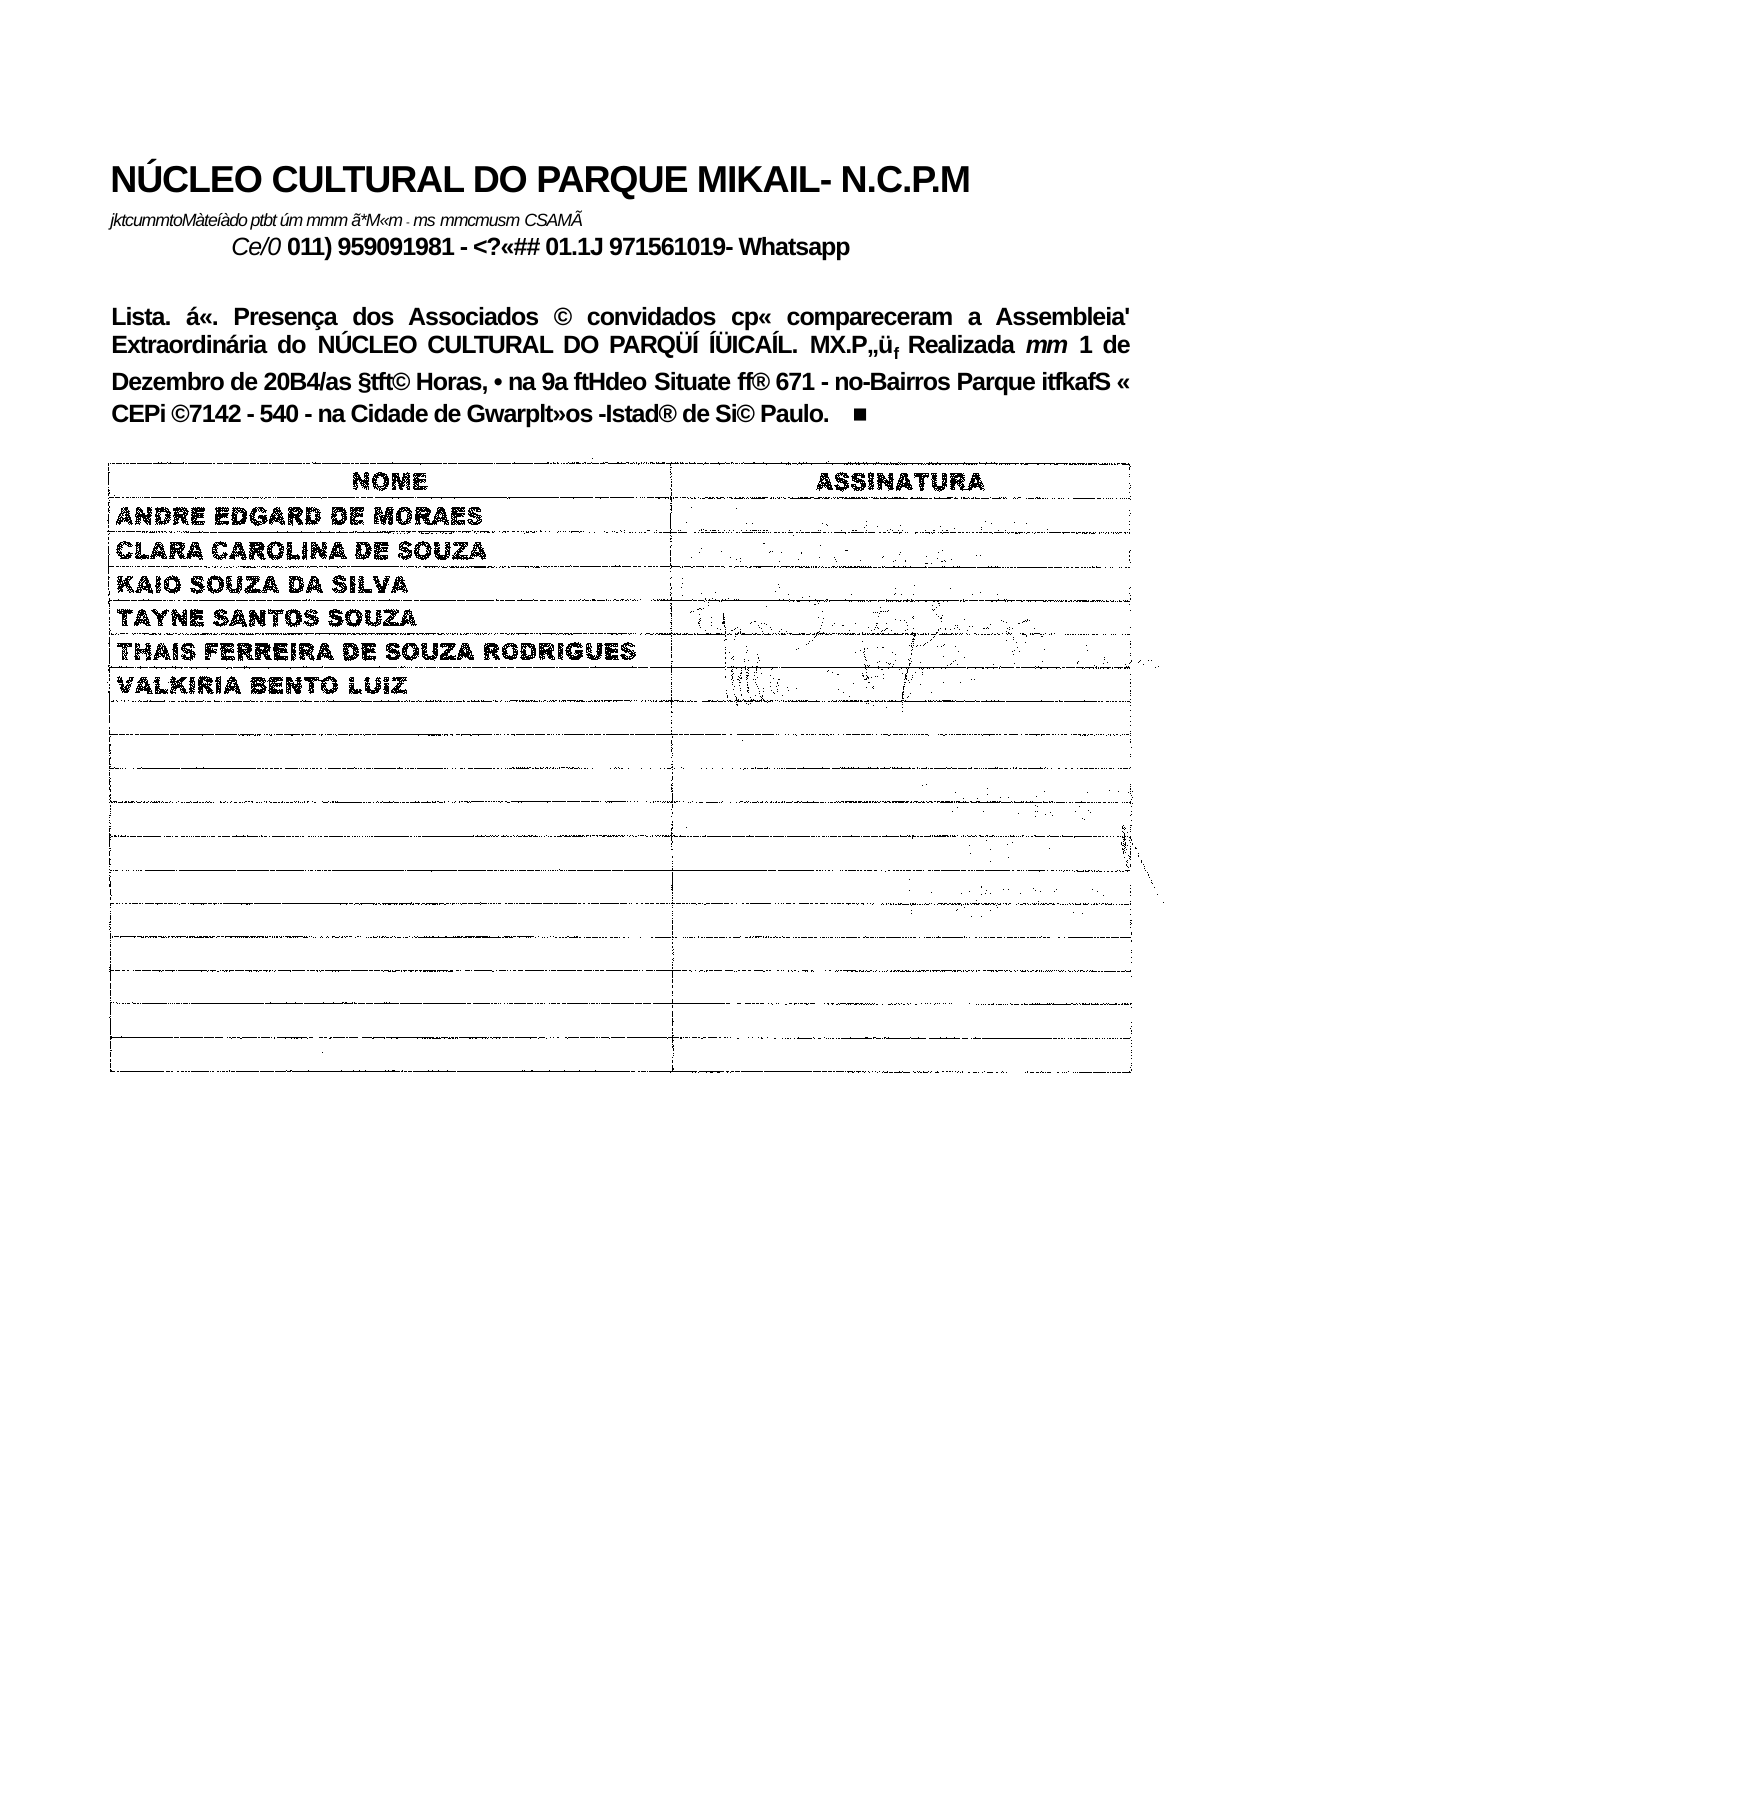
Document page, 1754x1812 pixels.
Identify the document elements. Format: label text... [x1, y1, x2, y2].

text_box NÚCLEO CULTURAL DO PARQUE MIKAIL- N.C.P.M jktcummtoMàteíàdo ptbt úm mmm ã*M«m - ms mmcmusm csamã Ce/0 011) 959091981 - <?«## 01.1J 971561019- Whatsapp [110, 169, 1114, 272]
text_box Lista. á«. Presença dos Associados © convidados cp« compareceram a Assembleia' Extraordinária do núcleo cultural do parqüí íüicaíl. MX.P„üf Realizada mm 1 de Dezembro de 20B4/as §tft© Horas, • na 9a ftHdeo Situate ff® 671 - no-Bairros Parque itfkafS « CEPi ©7142 - 540 - na Cidade de Gwarplt»os -Istad® de Si© Paulo. ■ [111, 298, 1145, 461]
picture [107, 458, 1164, 1074]
